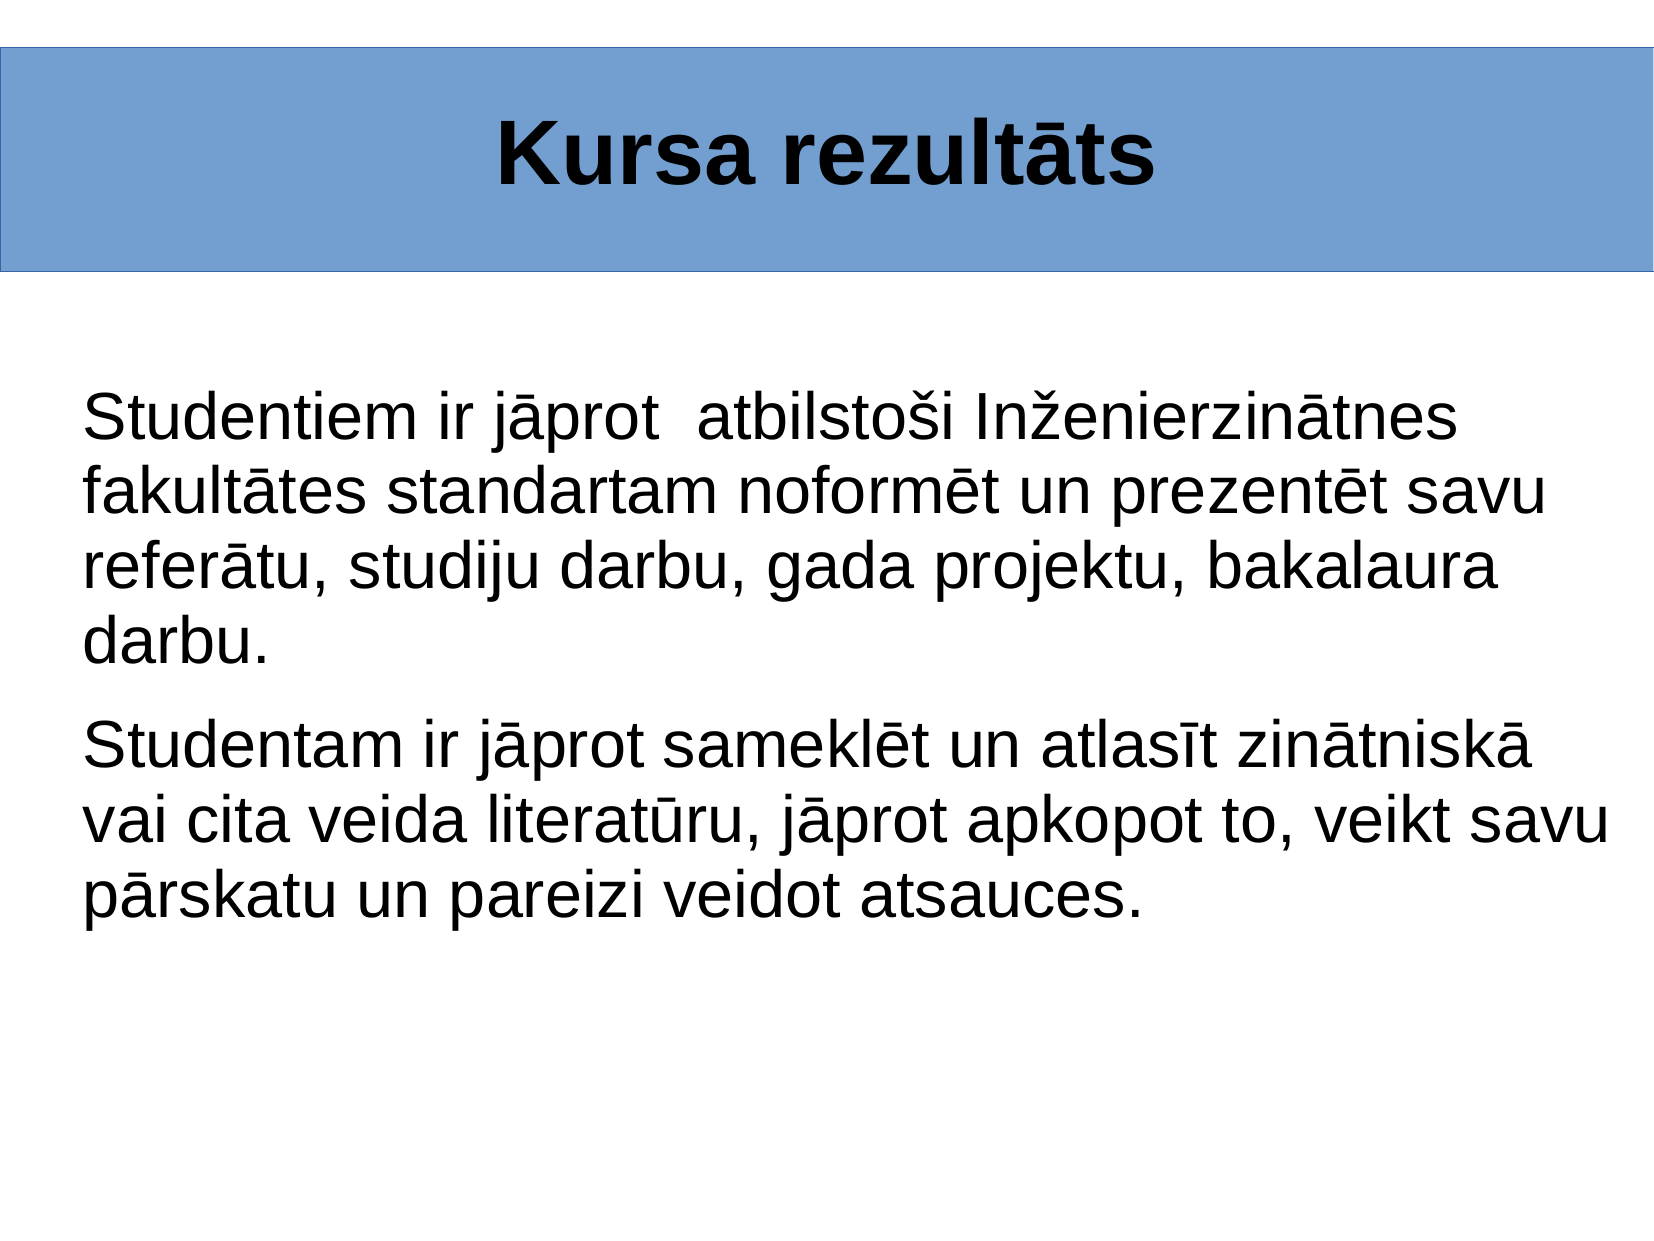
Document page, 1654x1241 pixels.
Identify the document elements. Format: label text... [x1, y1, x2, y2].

title Kursa rezultāts [82, 49, 1571, 257]
text_box [0, 47, 1654, 272]
list Studentiem ir jāprot atbilstoši Inženierzinātnes fakultātes standartam noformēt un prezentēt savu referātu, studiju darbu, gada projektu, bakalaura darbu. Studentam ir jāprot sameklēt un atlasīt zinātniskā vai cita veida literatūru, jāprot apkopot to, veikt savu pārskatu un pareizi veidot atsauces. [82, 378, 1619, 1099]
